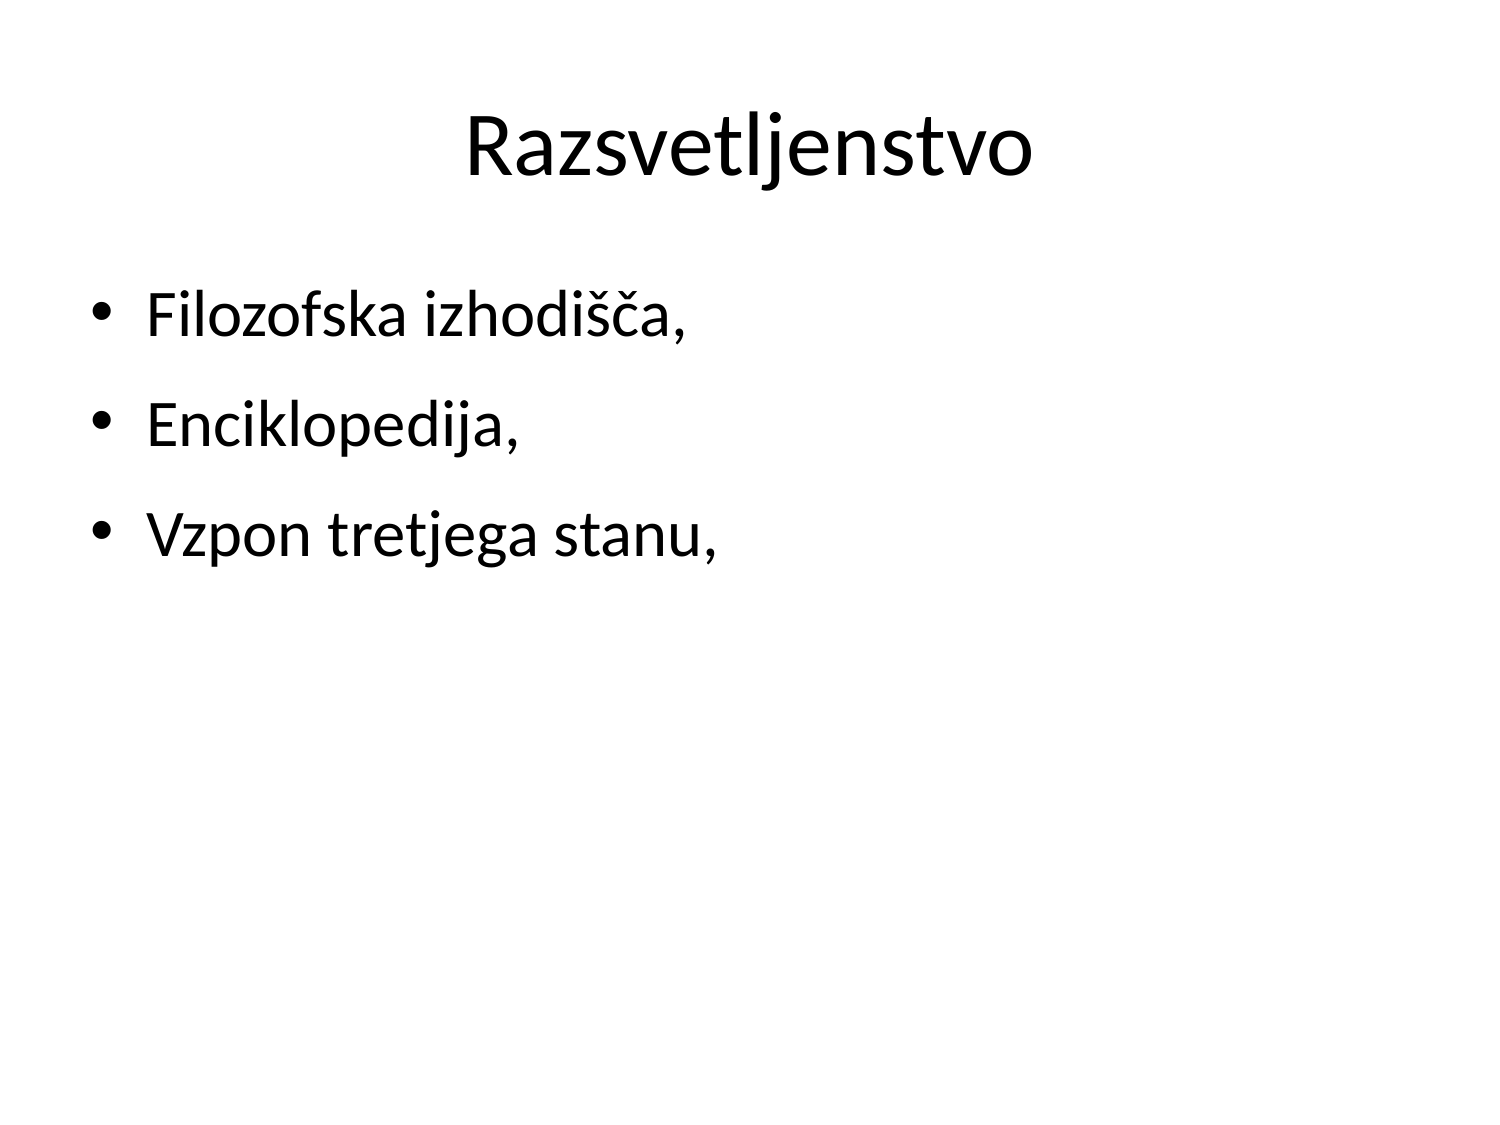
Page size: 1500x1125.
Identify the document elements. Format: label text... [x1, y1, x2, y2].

title Razsvetljenstvo [75, 45, 1425, 233]
list Filozofska izhodišča, Enciklopedija, Vzpon tretjega stanu, [75, 262, 1425, 1005]
